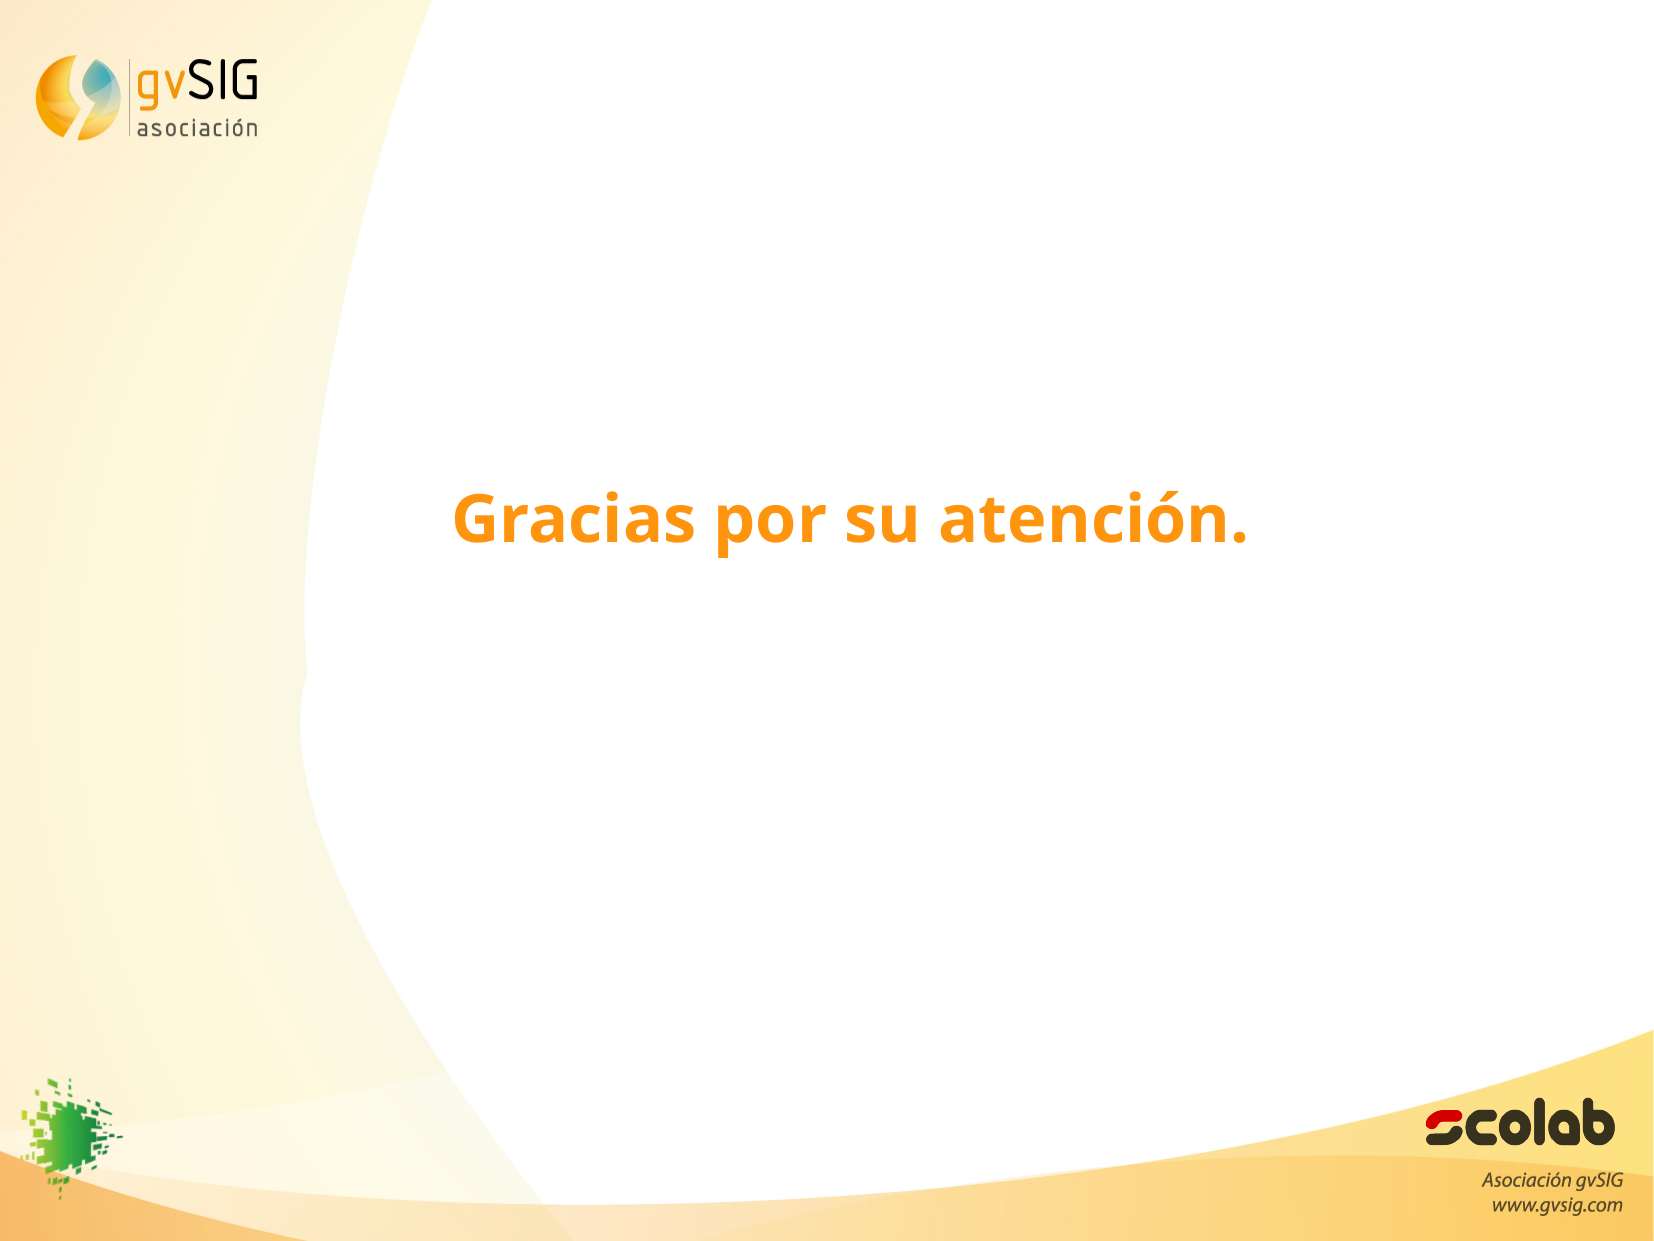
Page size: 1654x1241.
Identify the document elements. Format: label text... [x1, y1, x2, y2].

picture [0, 0, 1654, 1241]
title Gracias por su atención. [106, 413, 1595, 621]
